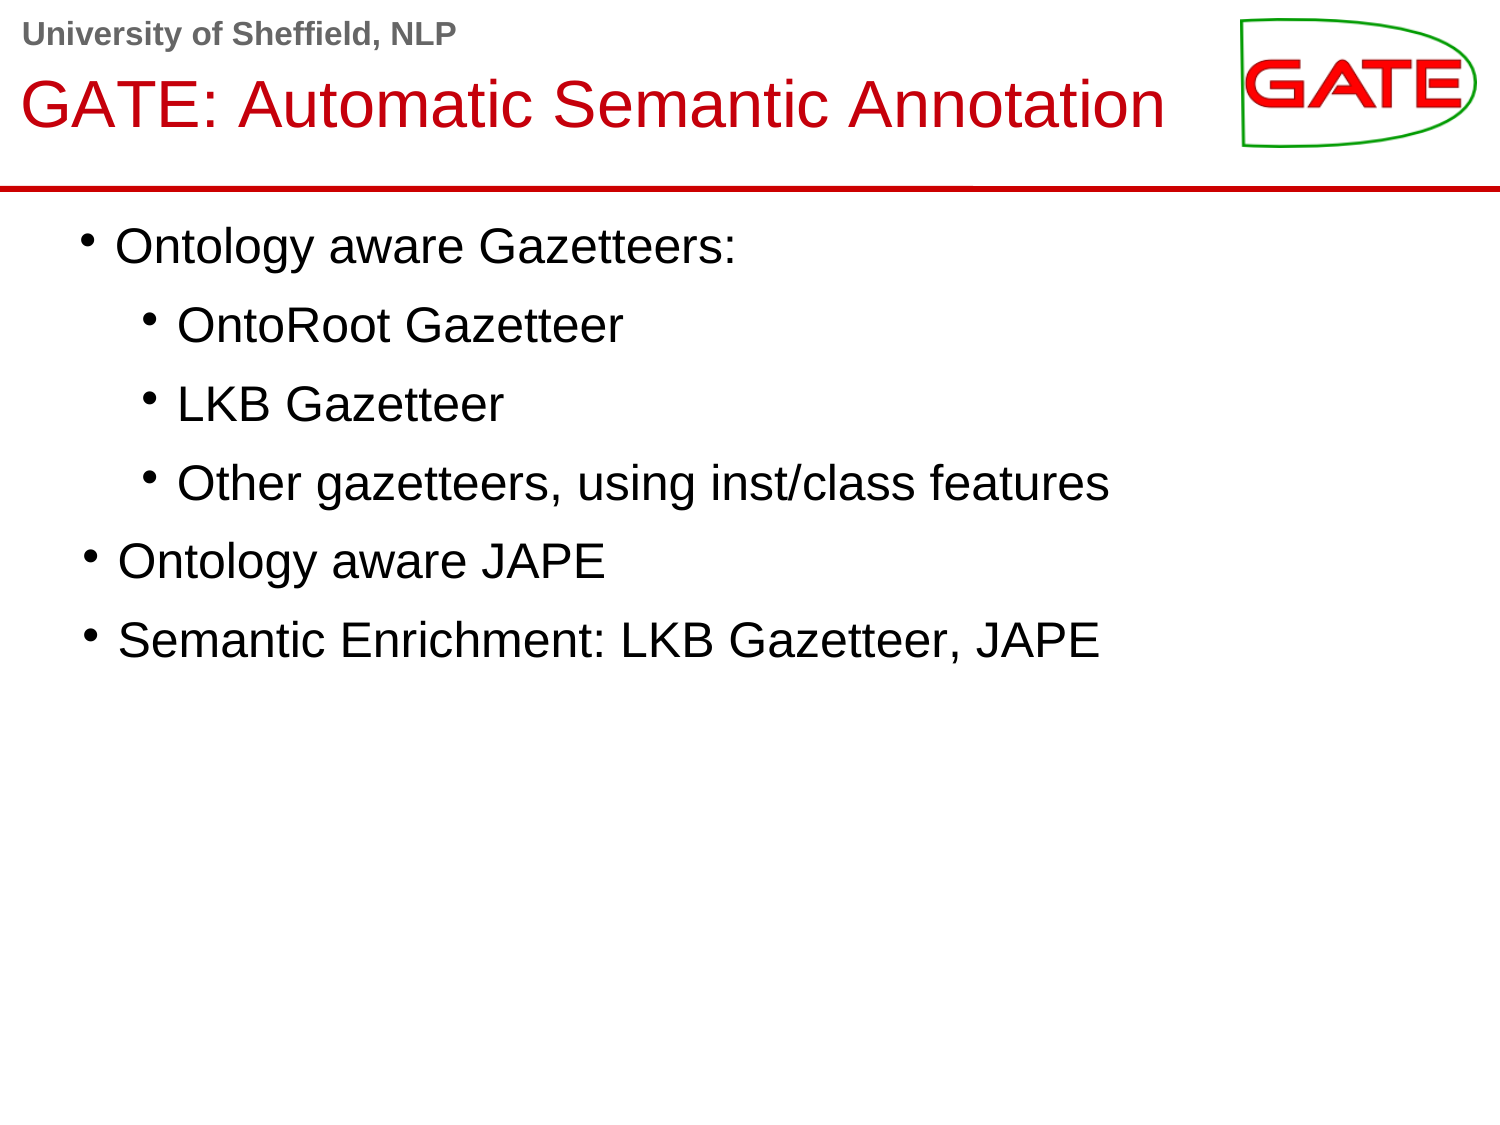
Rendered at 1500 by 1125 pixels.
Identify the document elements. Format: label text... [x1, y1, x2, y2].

title GATE: Automatic Semantic Annotation [20, 45, 1240, 166]
list Ontology aware Gazetteers: OntoRoot Gazetteer LKB Gazetteer Other gazetteers, using inst/class features Ontology aware JAPE Semantic Enrichment: LKB Gazetteer, JAPE [23, 212, 1477, 1063]
picture [1240, 18, 1477, 148]
